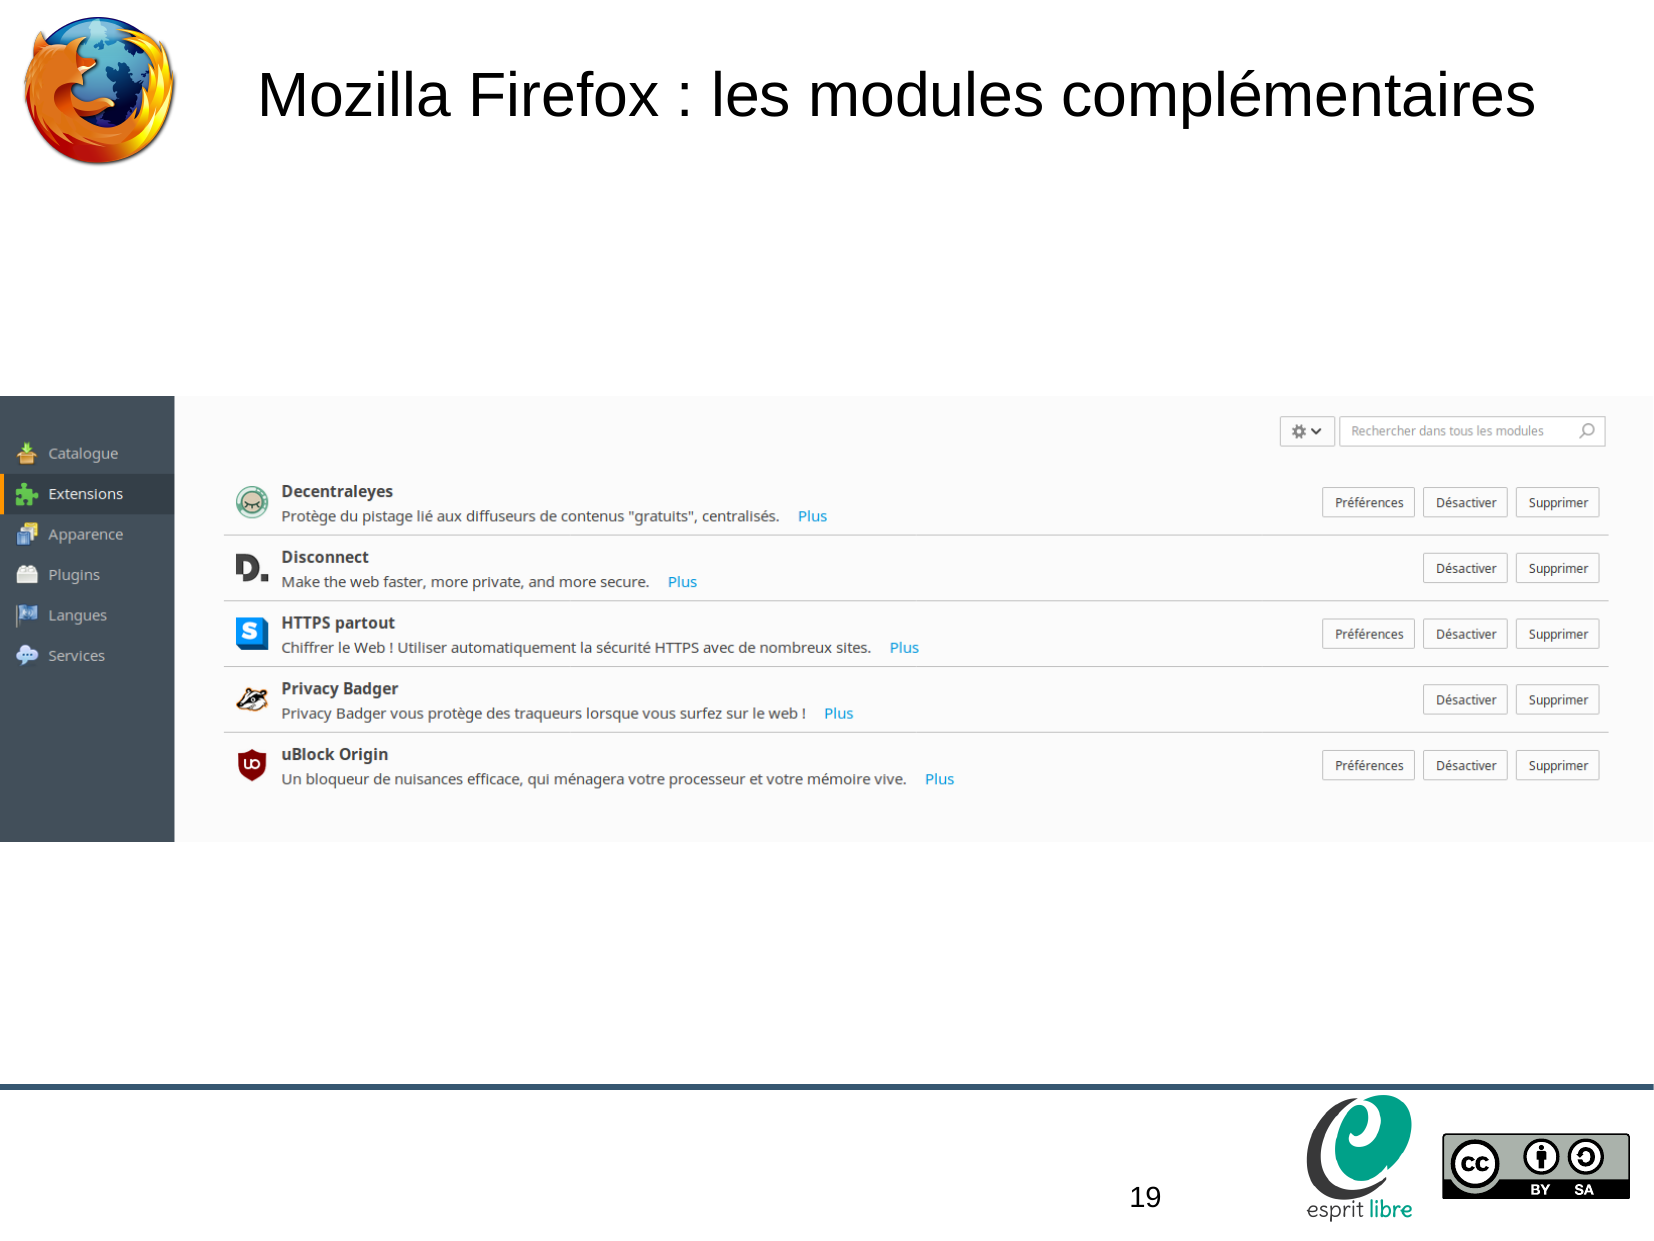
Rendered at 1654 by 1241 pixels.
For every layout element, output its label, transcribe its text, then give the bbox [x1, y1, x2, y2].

picture [1293, 1092, 1424, 1223]
title Mozilla Firefox : les modules complémentaires [182, 20, 1654, 169]
picture [0, 396, 1654, 842]
picture [21, 17, 182, 172]
